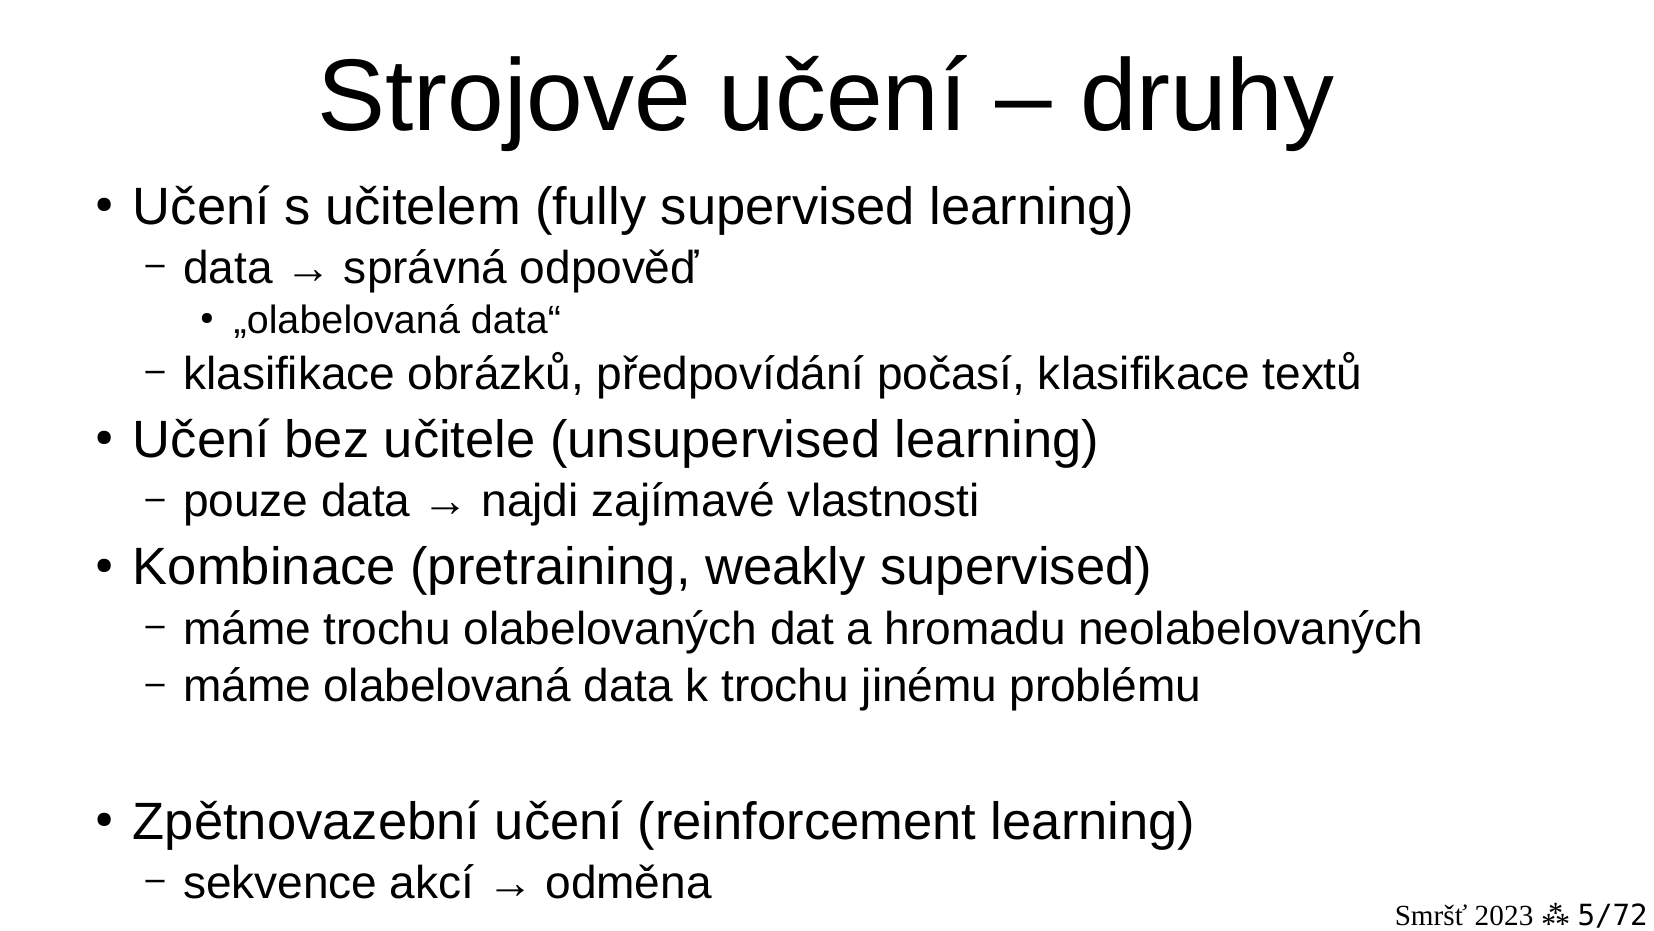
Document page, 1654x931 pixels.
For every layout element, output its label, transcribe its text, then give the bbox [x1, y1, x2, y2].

list Učení s učitelem (fully supervised learning) data → správná odpověď „olabelovaná data“ klasifikace obrázků, předpovídání počasí, klasifikace textů Učení bez učitele (unsupervised learning) pouze data → najdi zajímavé vlastnosti Kombinace (pretraining, weakly supervised) máme trochu olabelovaných dat a hromadu neolabelovaných máme olabelovaná data k trochu jinému problému Zpětnovazební učení (reinforcement learning) sekvence akcí → odměna [82, 176, 1571, 911]
title Strojové učení – druhy [82, 38, 1571, 153]
